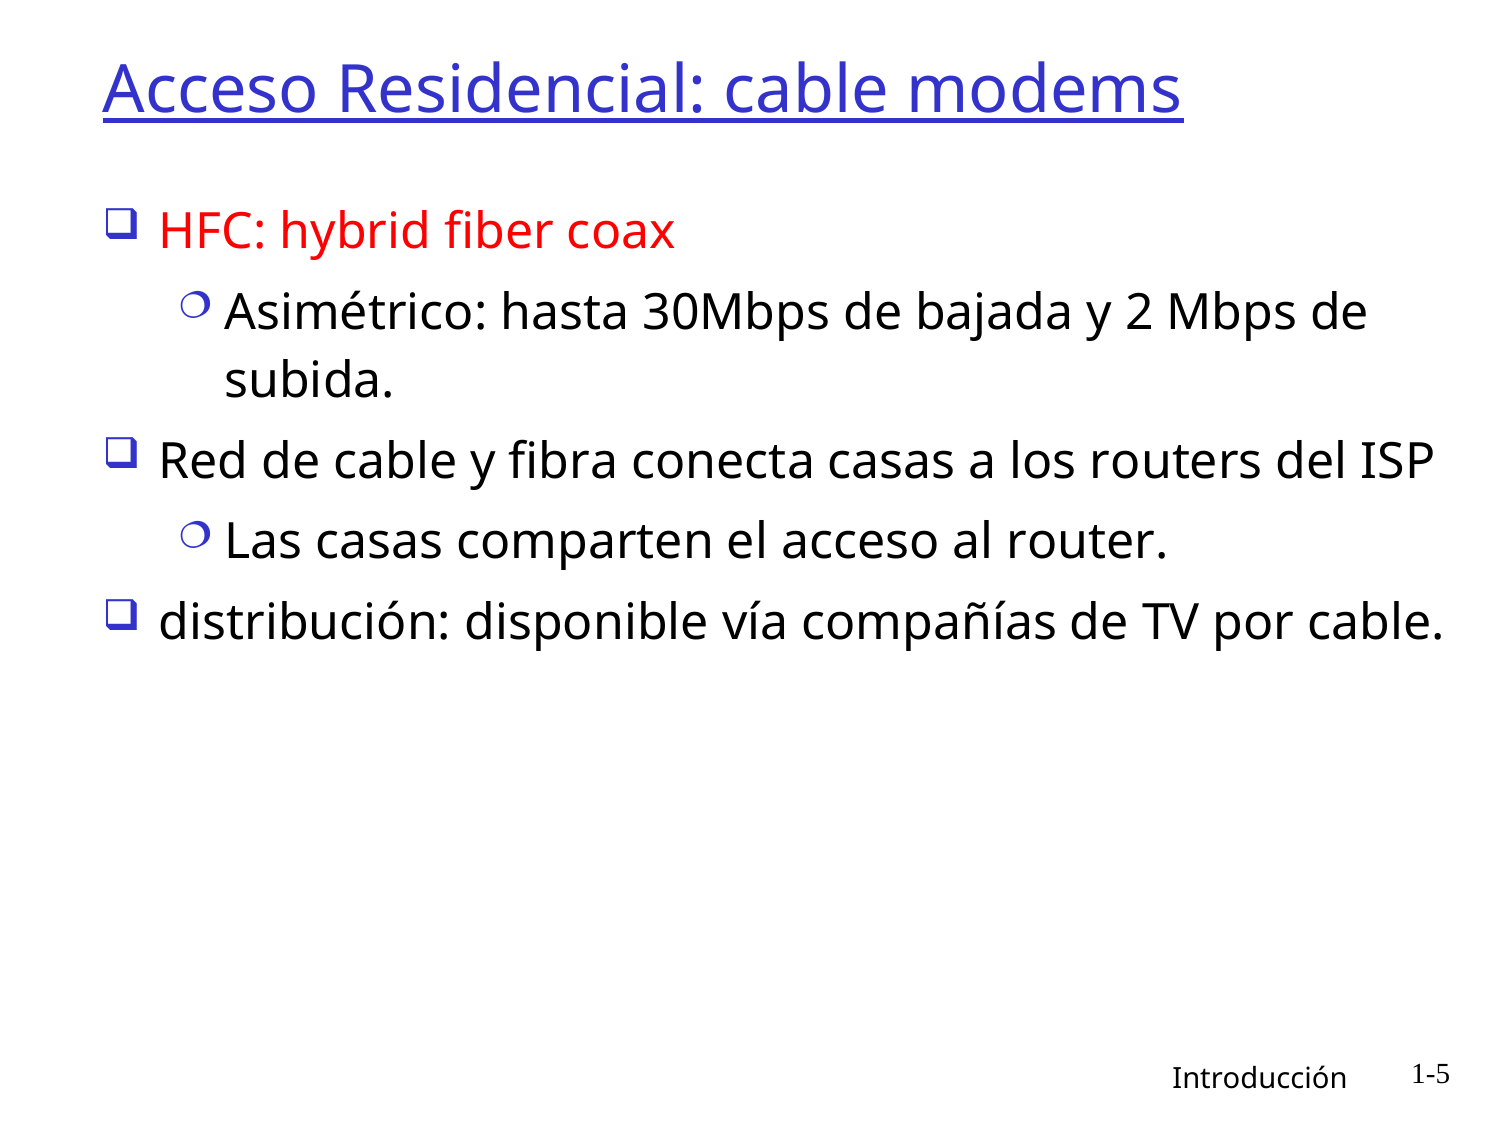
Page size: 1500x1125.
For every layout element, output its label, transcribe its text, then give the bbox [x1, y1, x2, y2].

list HFC: hybrid fiber coax Asimétrico: hasta 30Mbps de bajada y 2 Mbps de subida. Red de cable y fibra conecta casas a los routers del ISP Las casas comparten el acceso al router. distribución: disponible vía compañías de TV por cable. [87, 187, 1463, 1021]
title Acceso Residencial: cable modems [87, 16, 1463, 158]
